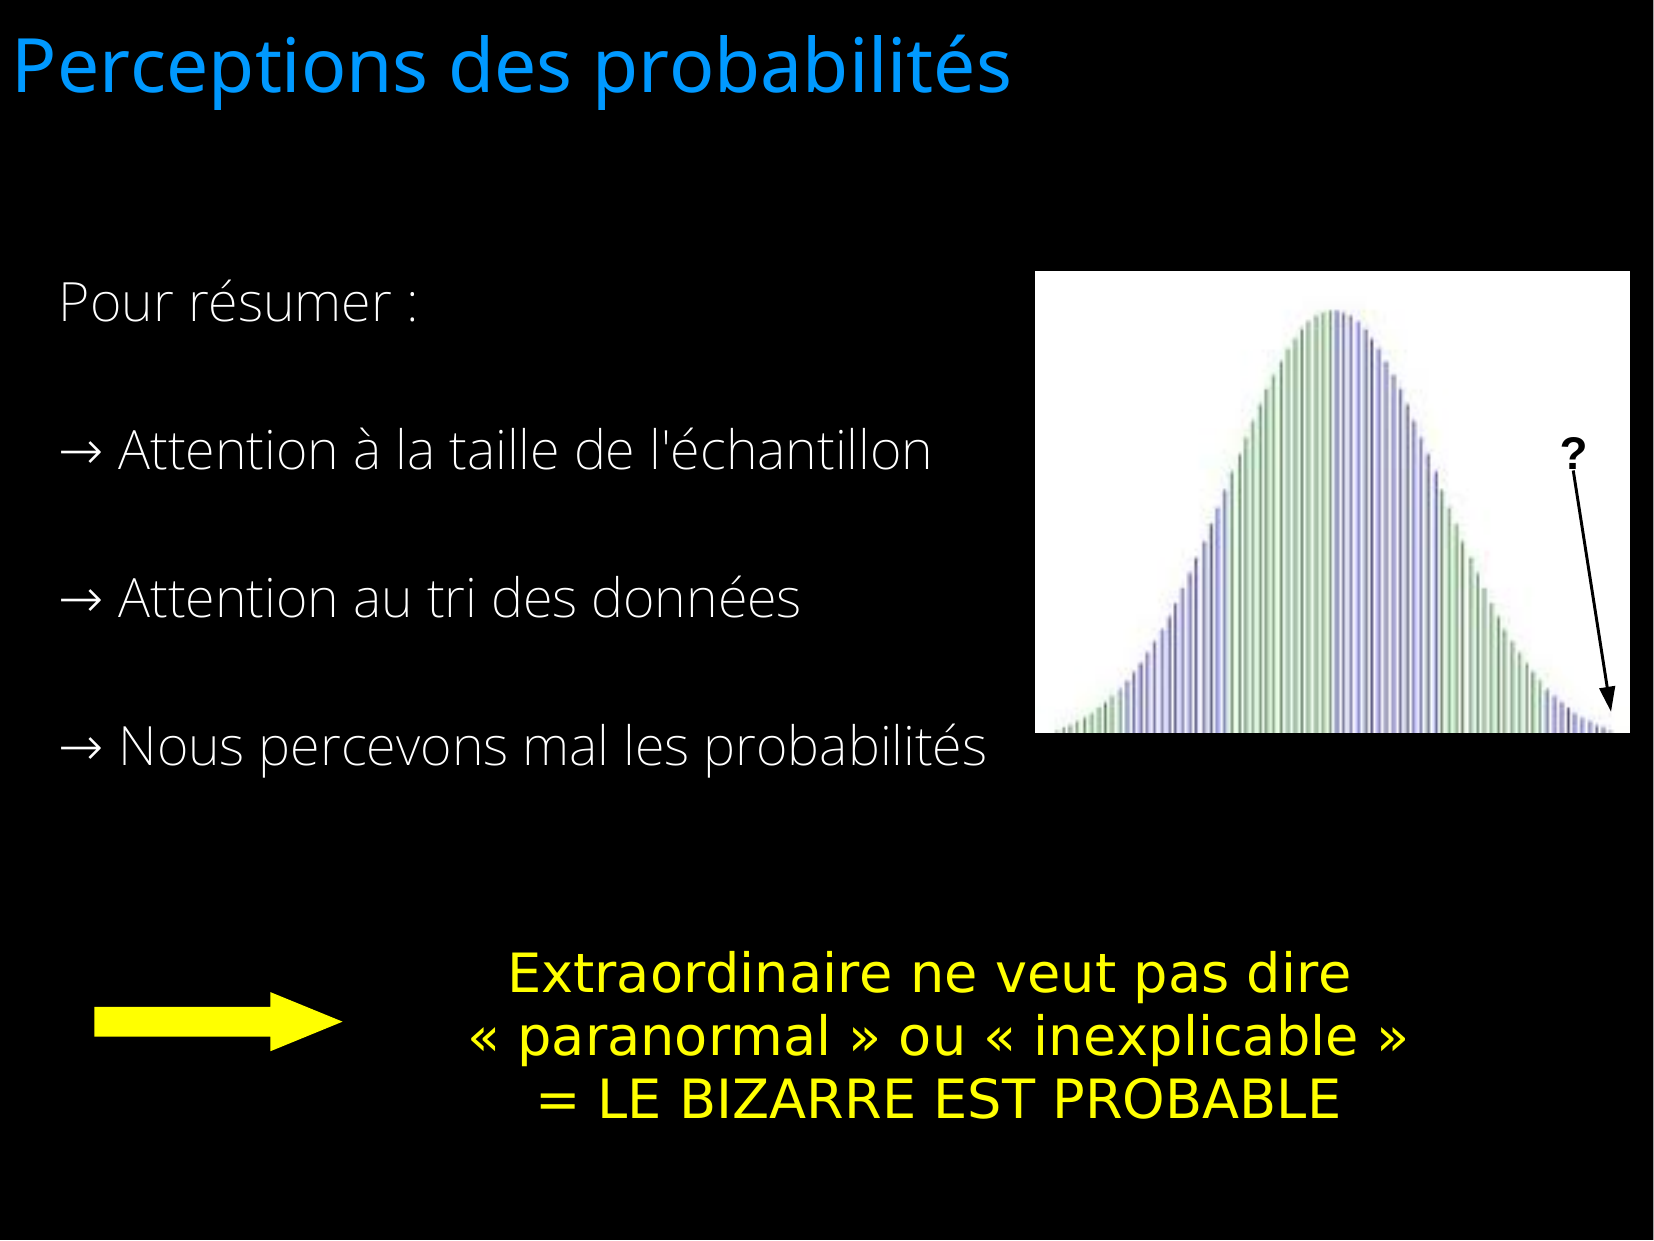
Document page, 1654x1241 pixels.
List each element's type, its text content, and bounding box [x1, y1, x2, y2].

text_box ? [1544, 420, 1630, 487]
text_box Perceptions des probabilités [11, 11, 1583, 107]
text_box [94, 992, 343, 1052]
text_box Extraordinaire ne veut pas dire « paranormal » ou « inexplicable » = LE BIZARRE EST PROBABLE [342, 942, 1536, 1132]
picture [1035, 271, 1630, 733]
text_box Pour résumer : → Attention à la taille de l'échantillon → Attention au tri des données → Nous percevons mal les probabilités [59, 263, 1158, 744]
